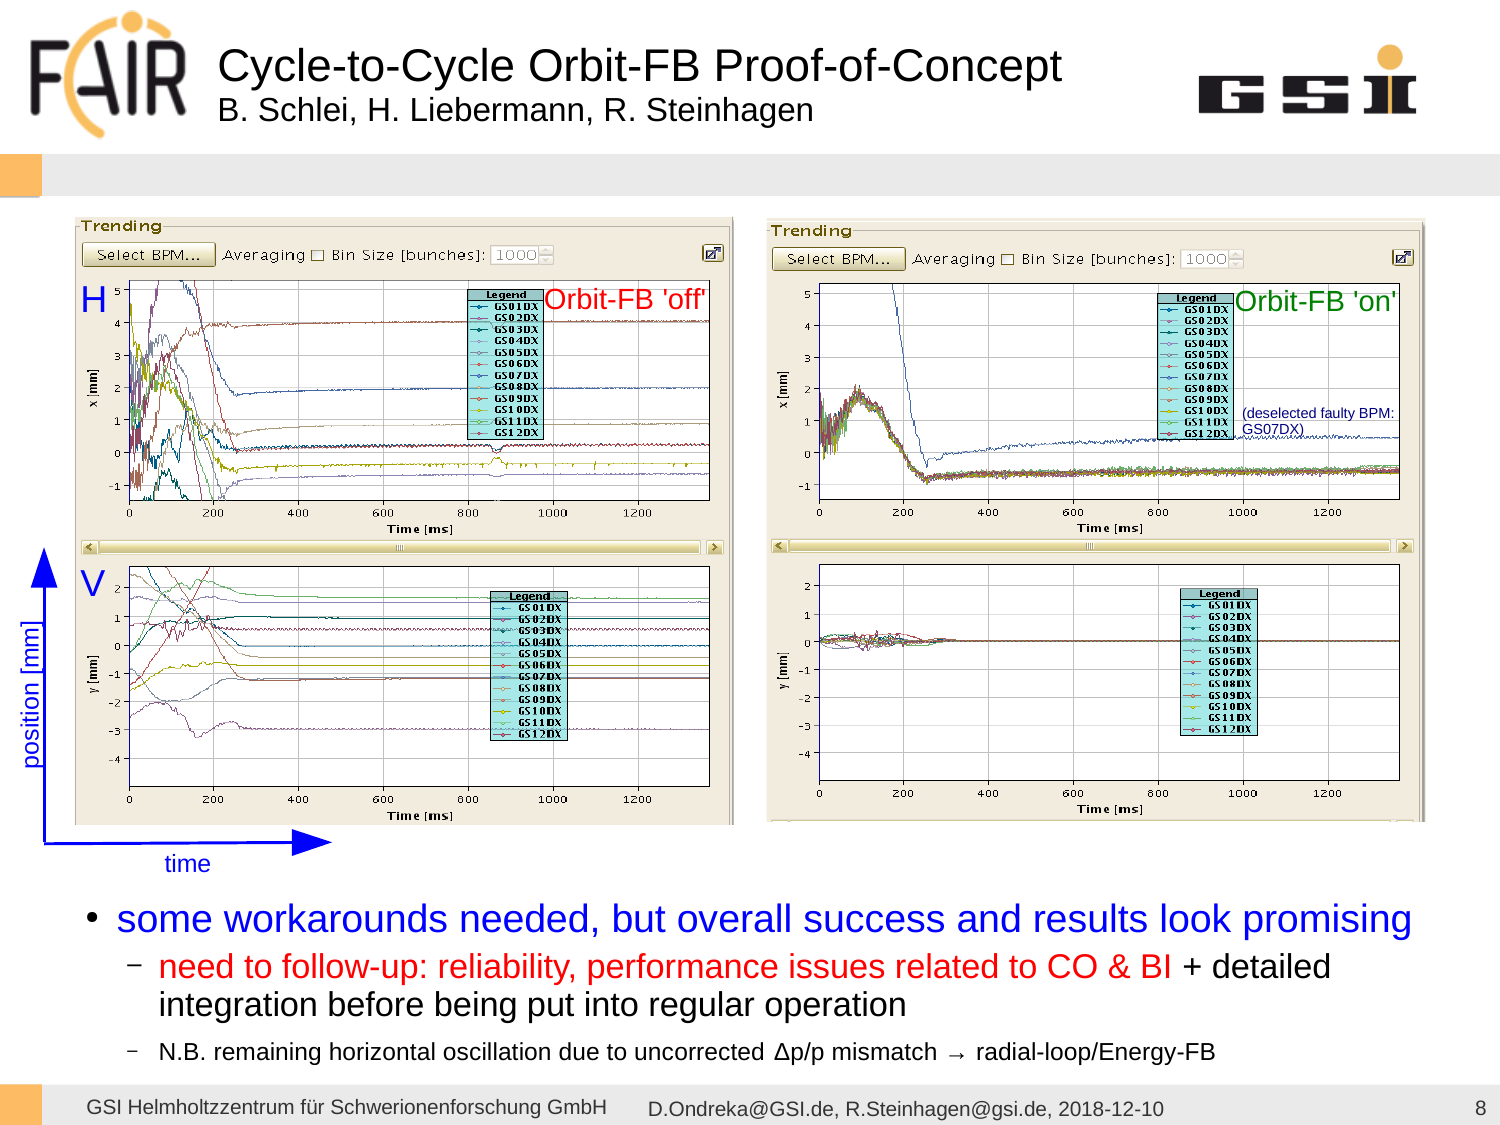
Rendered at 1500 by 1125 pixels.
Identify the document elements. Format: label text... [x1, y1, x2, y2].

picture [30, 9, 187, 141]
text_box Orbit-FB 'on' [1219, 277, 1441, 377]
picture [1197, 42, 1419, 117]
title Cycle-to-Cycle Orbit-FB Proof-of-Concept B. Schlei, H. Liebermann, R. Steinhagen [217, 3, 1190, 165]
picture [74, 216, 734, 825]
picture [766, 218, 1426, 822]
text_box Orbit-FB 'off' [529, 276, 750, 376]
text_box V [65, 554, 121, 612]
text_box H [65, 271, 123, 329]
text_box (deselected faulty BPM: GS07DX) [1227, 397, 1439, 451]
list some workarounds needed, but overall success and results look promising need to follow-up: reliability, performance issues related to CO & BI + detailed integration before being put into regular operation N.B. remaining horizontal oscillation due to uncorrected Δp/p mismatch → radial-loop/Energy-FB [75, 896, 1425, 1075]
